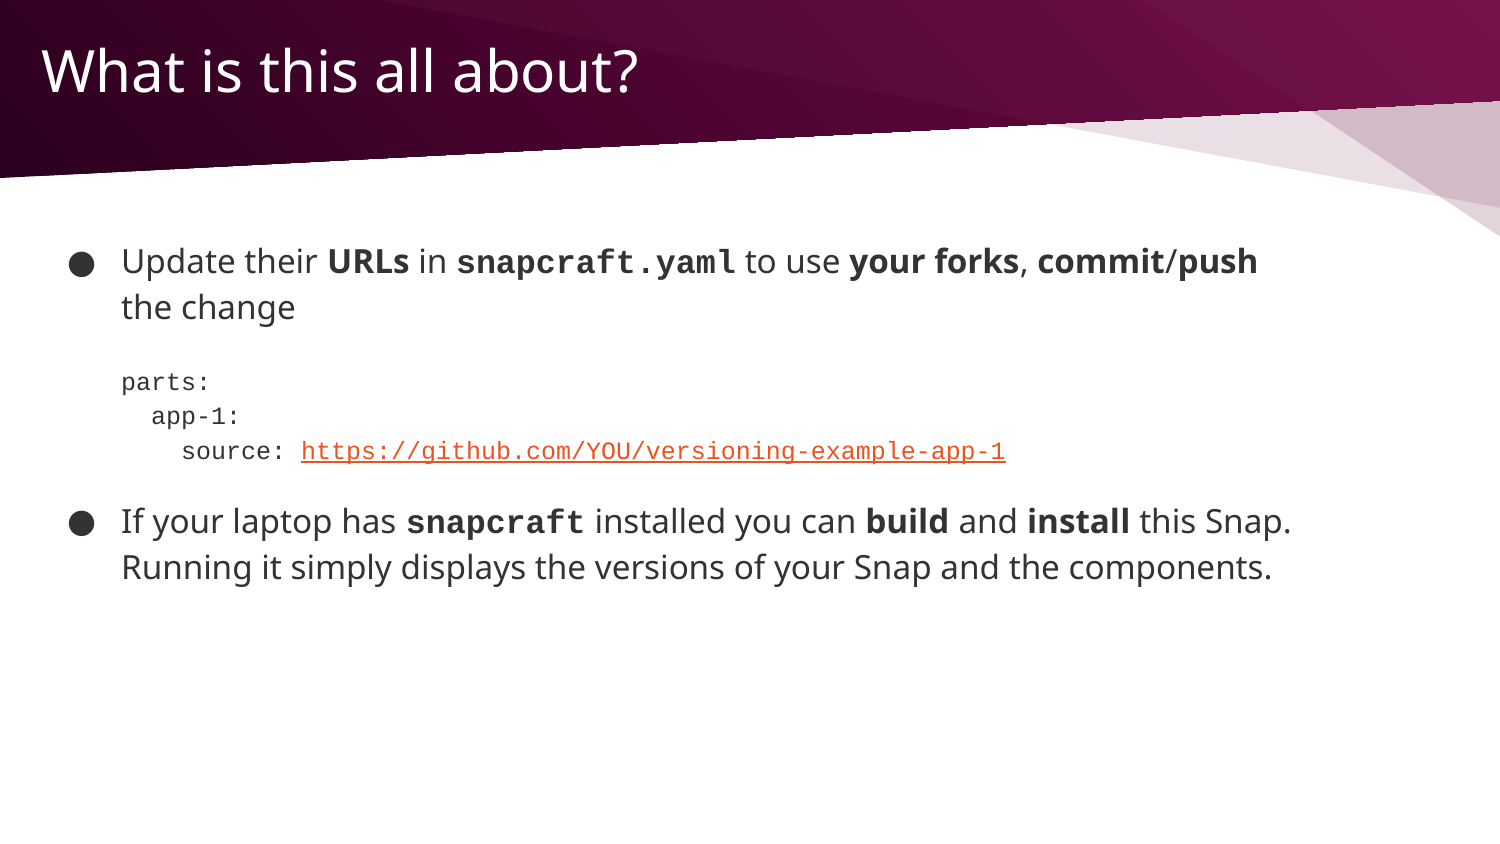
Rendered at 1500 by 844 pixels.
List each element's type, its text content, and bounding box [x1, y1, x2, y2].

title What is this all about? [41, 5, 1336, 134]
list Update their URLs in snapcraft.yaml to use your forks, commit/push the change parts: app-1: source: https://github.com/YOU/versioning-example-app-1 If your laptop has snapcraft installed you can build and install this Snap. Running it simply displays the versions of your Snap and the components. [35, 229, 1324, 789]
